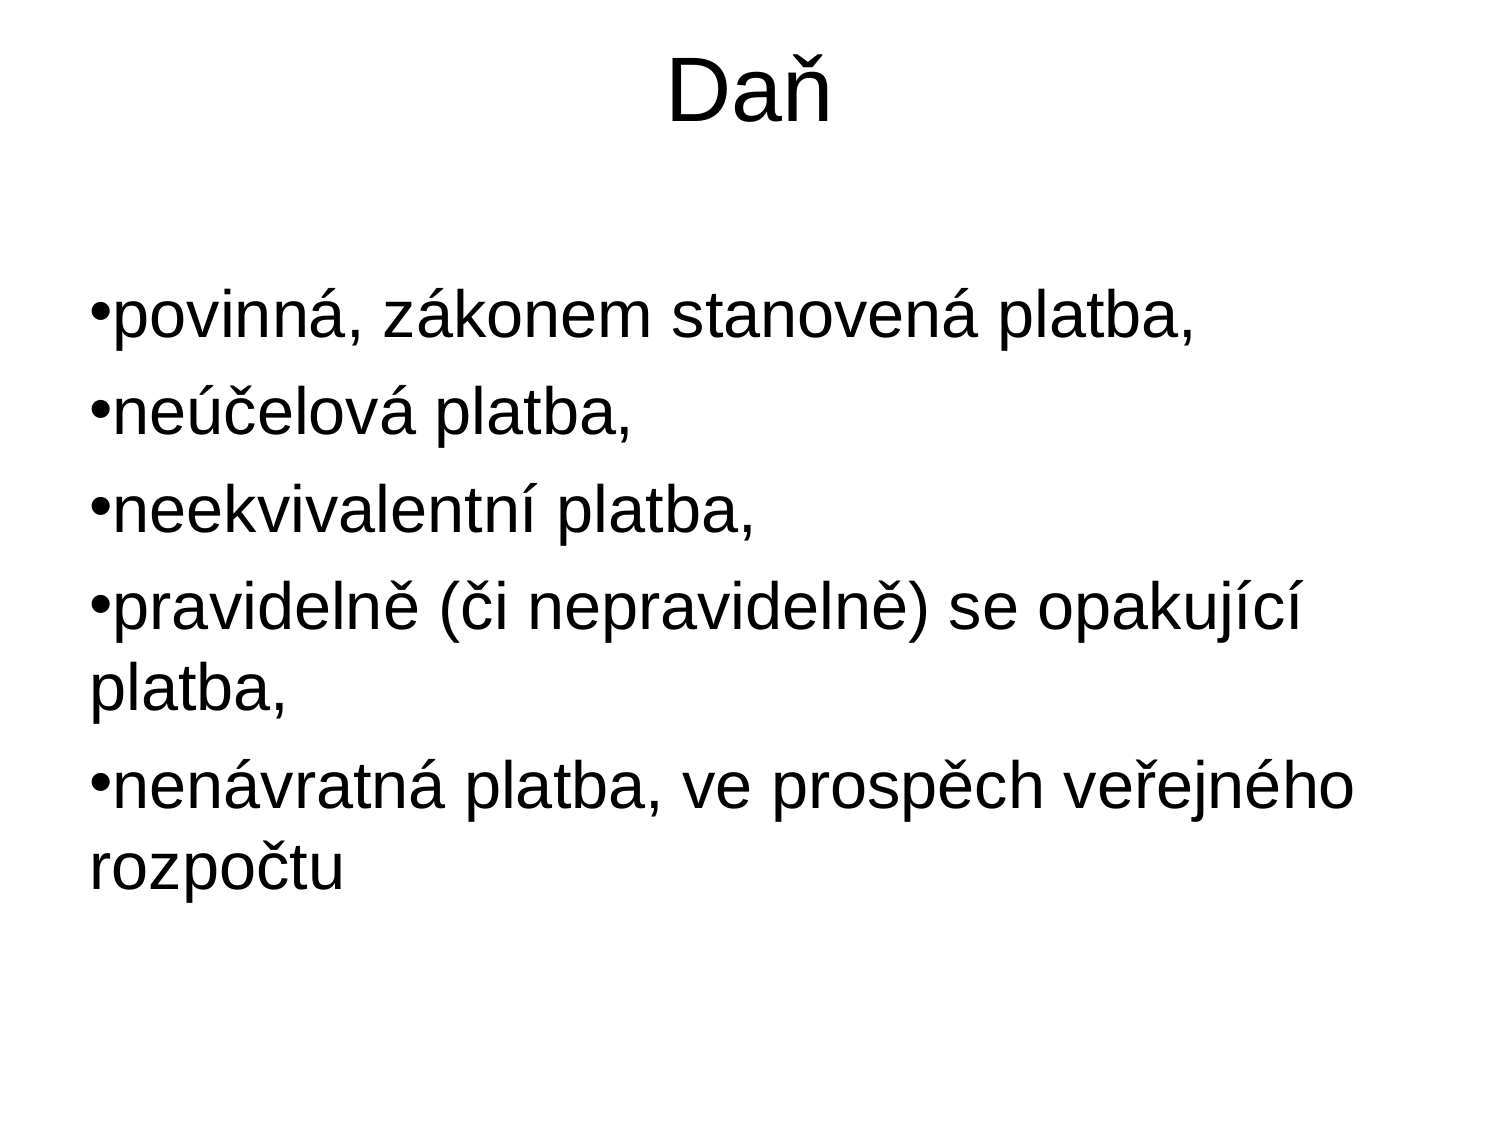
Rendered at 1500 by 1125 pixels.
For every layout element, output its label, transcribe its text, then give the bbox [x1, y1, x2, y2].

title Daň [75, 21, 1425, 257]
list povinná, zákonem stanovená platba, neúčelová platba, neekvivalentní platba, pravidelně (či nepravidelně) se opakující platba, nenávratná platba, ve prospěch veřejného rozpočtu [75, 262, 1425, 1005]
